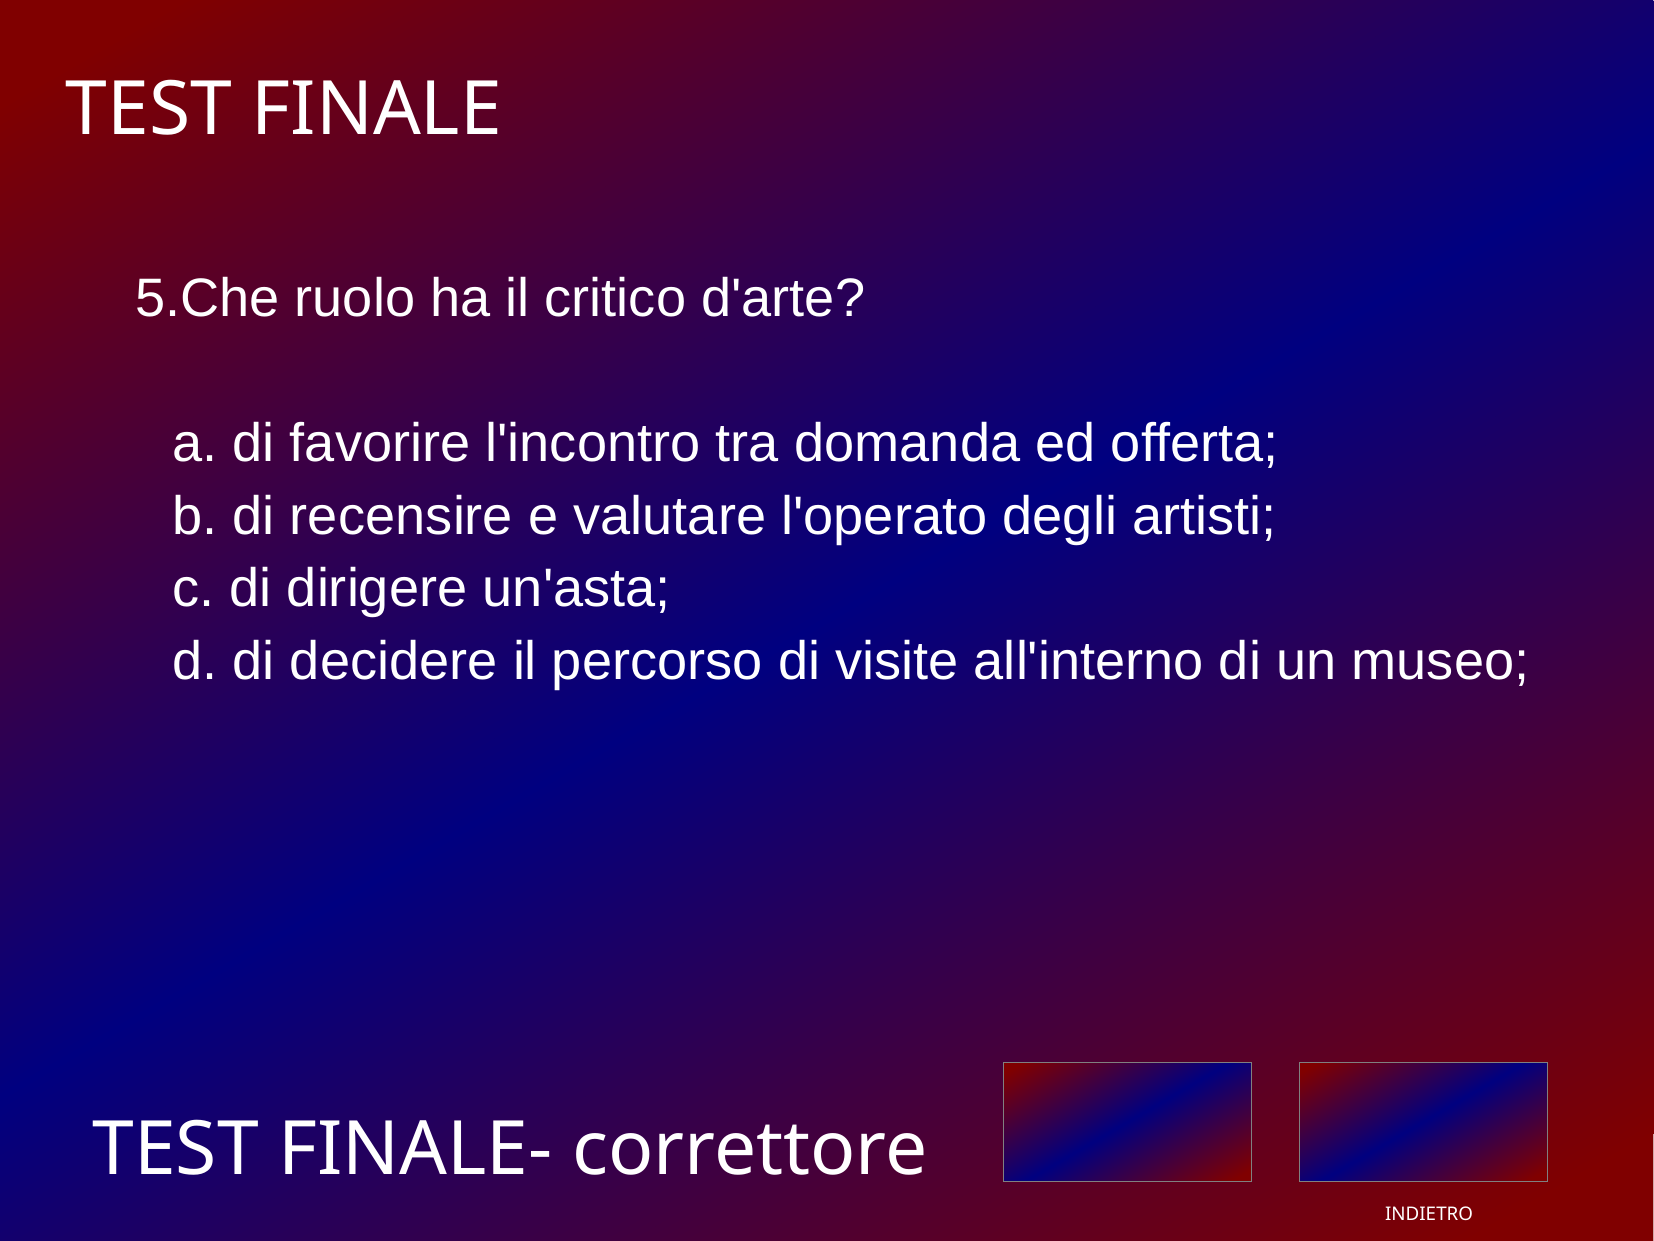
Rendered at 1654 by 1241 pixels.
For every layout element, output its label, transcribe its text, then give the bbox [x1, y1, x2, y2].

text_box [1003, 1062, 1252, 1182]
text_box 5.Che ruolo ha il critico d'arte? a. di favorire l'incontro tra domanda ed offerta; b. di recensire e valutare l'operato degli artisti; c. di dirigere un'asta; d. di decidere il percorso di visite all'interno di un museo; [82, 259, 1630, 699]
text_box [1299, 1062, 1548, 1182]
text_box TEST FINALE [24, 47, 544, 184]
text_box TEST FINALE- correttore [35, 1086, 986, 1223]
text_box INDIETRO [1370, 1192, 1489, 1233]
